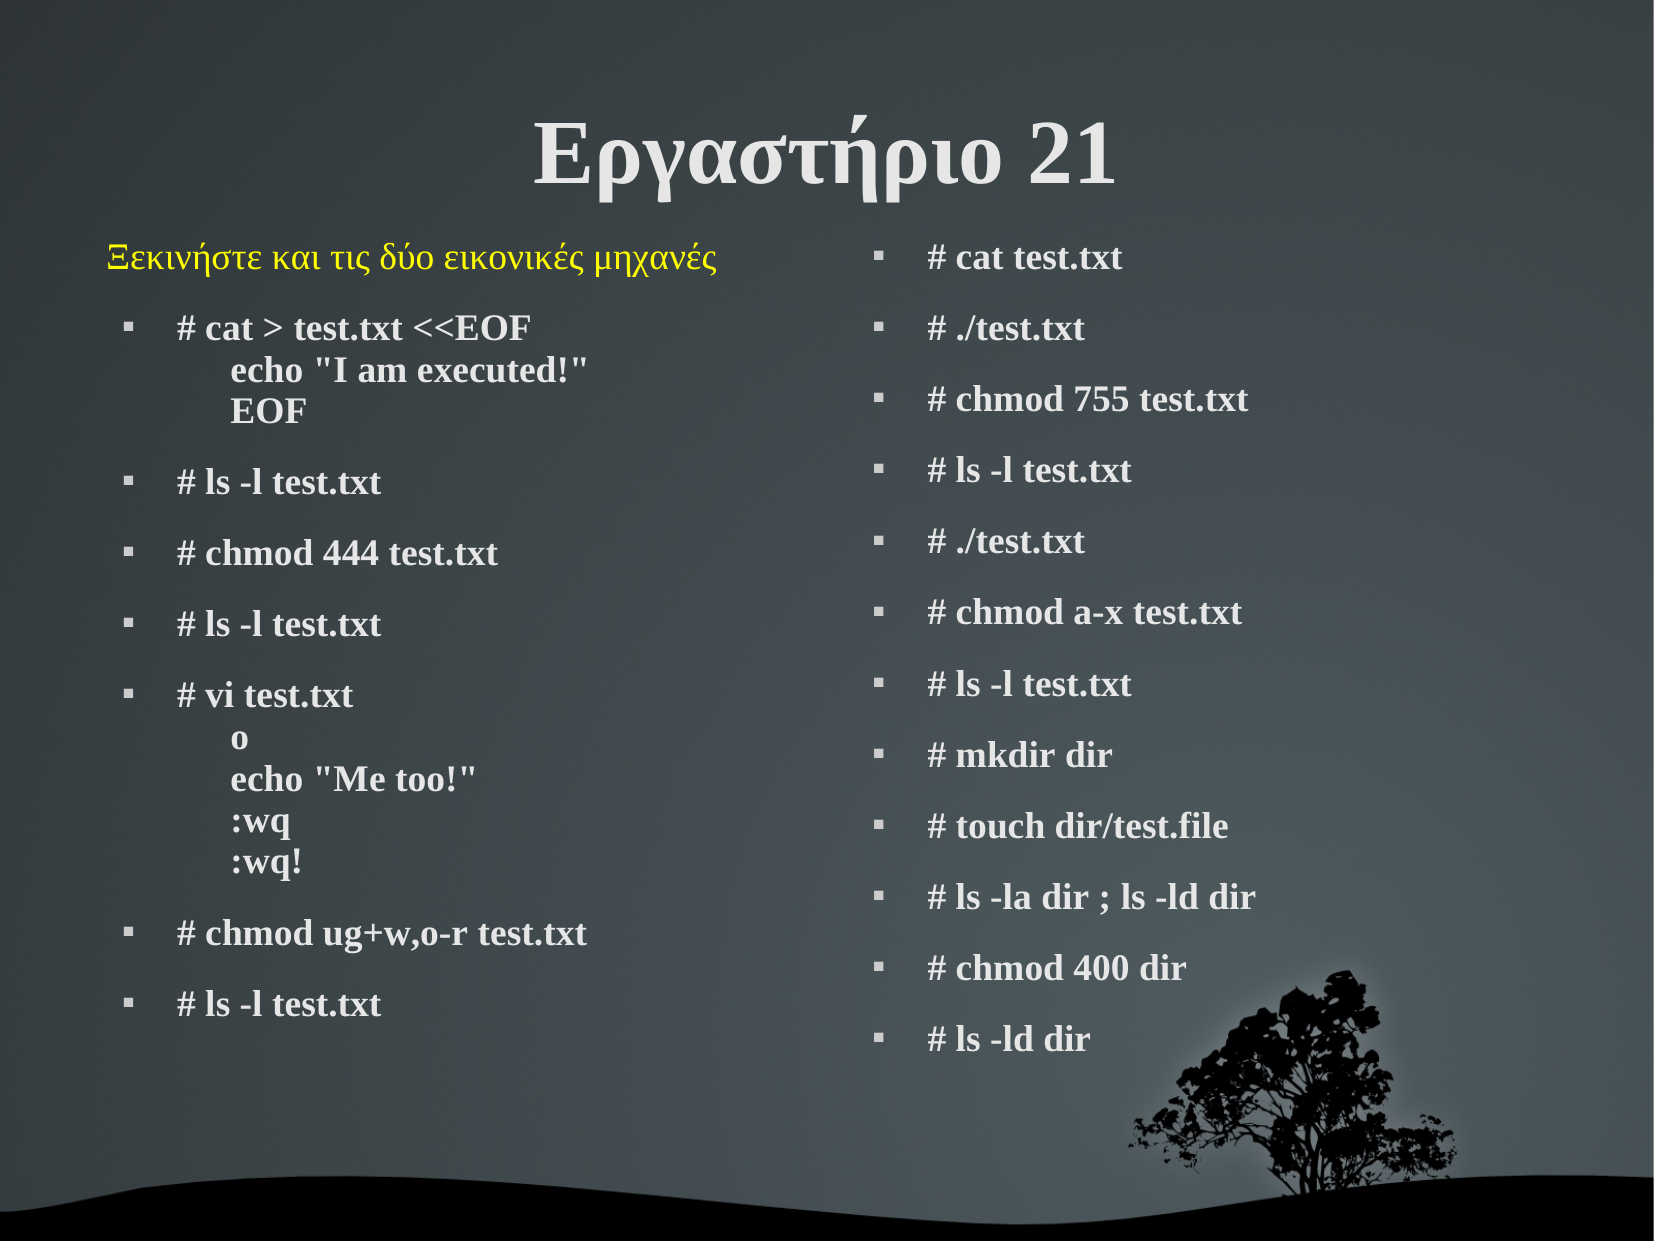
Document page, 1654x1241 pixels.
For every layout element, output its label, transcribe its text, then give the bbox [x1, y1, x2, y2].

title Εργαστήριο 21 [82, 49, 1571, 257]
picture [0, 0, 1654, 1241]
list Ξεκινήστε και τις δύο εικονικές μηχανές # cat > test.txt <<EOF echo "I am executed!" EOF # ls -l test.txt # chmod 444 test.txt # ls -l test.txt # vi test.txt o echo "Me too!" :wq :wq! # chmod ug+w,o-r test.txt # ls -l test.txt [88, 257, 815, 1126]
list # cat test.txt # ./test.txt # chmod 755 test.txt # ls -l test.txt # ./test.txt # chmod a-x test.txt # ls -l test.txt # mkdir dir # touch dir/test.file # ls -la dir ; ls -ld dir # chmod 400 dir # ls -ld dir [838, 257, 1565, 1228]
